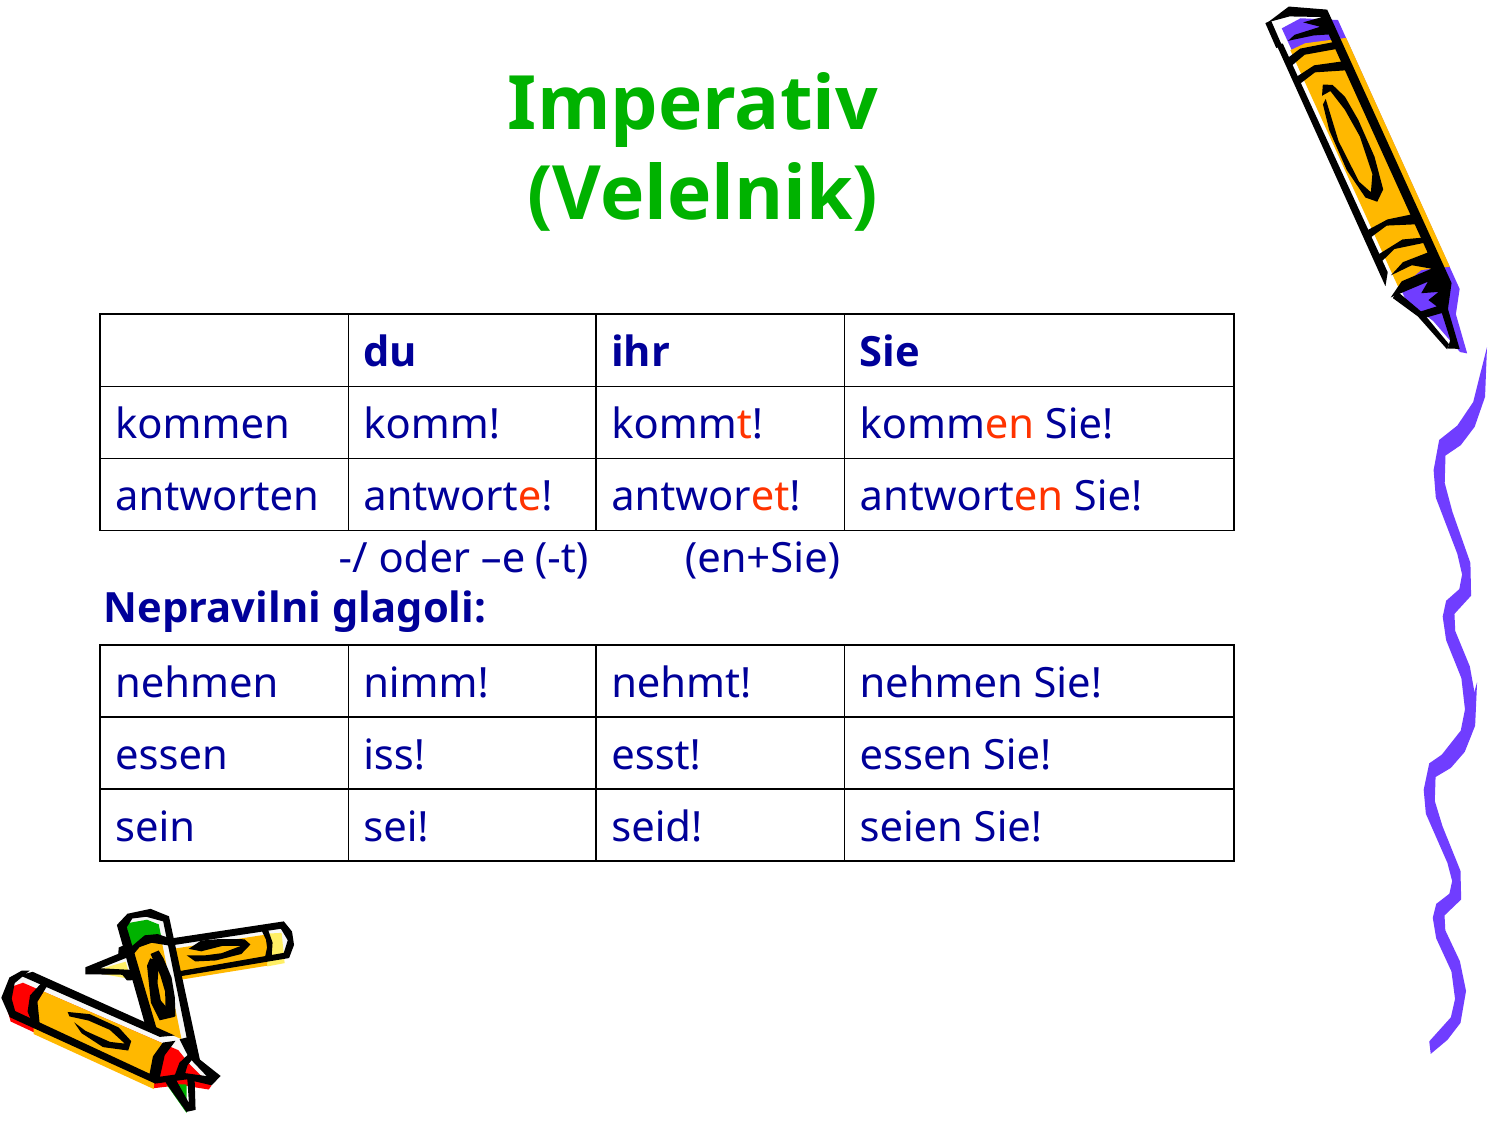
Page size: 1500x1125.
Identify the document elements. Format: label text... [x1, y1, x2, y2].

table_header nehmt! [597, 646, 844, 716]
table_cell esst! [597, 718, 844, 788]
table_header ihr [597, 315, 844, 386]
table_cell essen Sie! [845, 718, 1233, 788]
table_header nimm! [349, 646, 595, 716]
table_header [101, 315, 348, 386]
table_cell sein [101, 790, 348, 860]
table_cell sei! [349, 790, 595, 860]
table_cell seien Sie! [845, 790, 1233, 860]
table_cell kommt! [597, 387, 844, 458]
table_cell iss! [349, 718, 595, 788]
table_cell kommen Sie! [845, 387, 1233, 458]
table_header nehmen [101, 646, 348, 716]
table_header du [349, 315, 595, 386]
table_header nehmen Sie! [845, 646, 1233, 716]
table_cell antworten Sie! [845, 459, 1233, 527]
table_cell antworte! [349, 459, 595, 527]
list -/ oder –e (-t) (en+Sie) Nepravilni glagoli: [88, 527, 1270, 657]
table_cell essen [101, 718, 348, 788]
title Imperativ (Velelnik) [53, 54, 1354, 243]
table_cell komm! [349, 387, 595, 458]
table_cell antworten [101, 459, 348, 527]
table_header Sie [845, 315, 1233, 386]
table_cell kommen [101, 387, 348, 458]
table_cell seid! [597, 790, 844, 860]
table_cell antworet! [597, 459, 844, 527]
